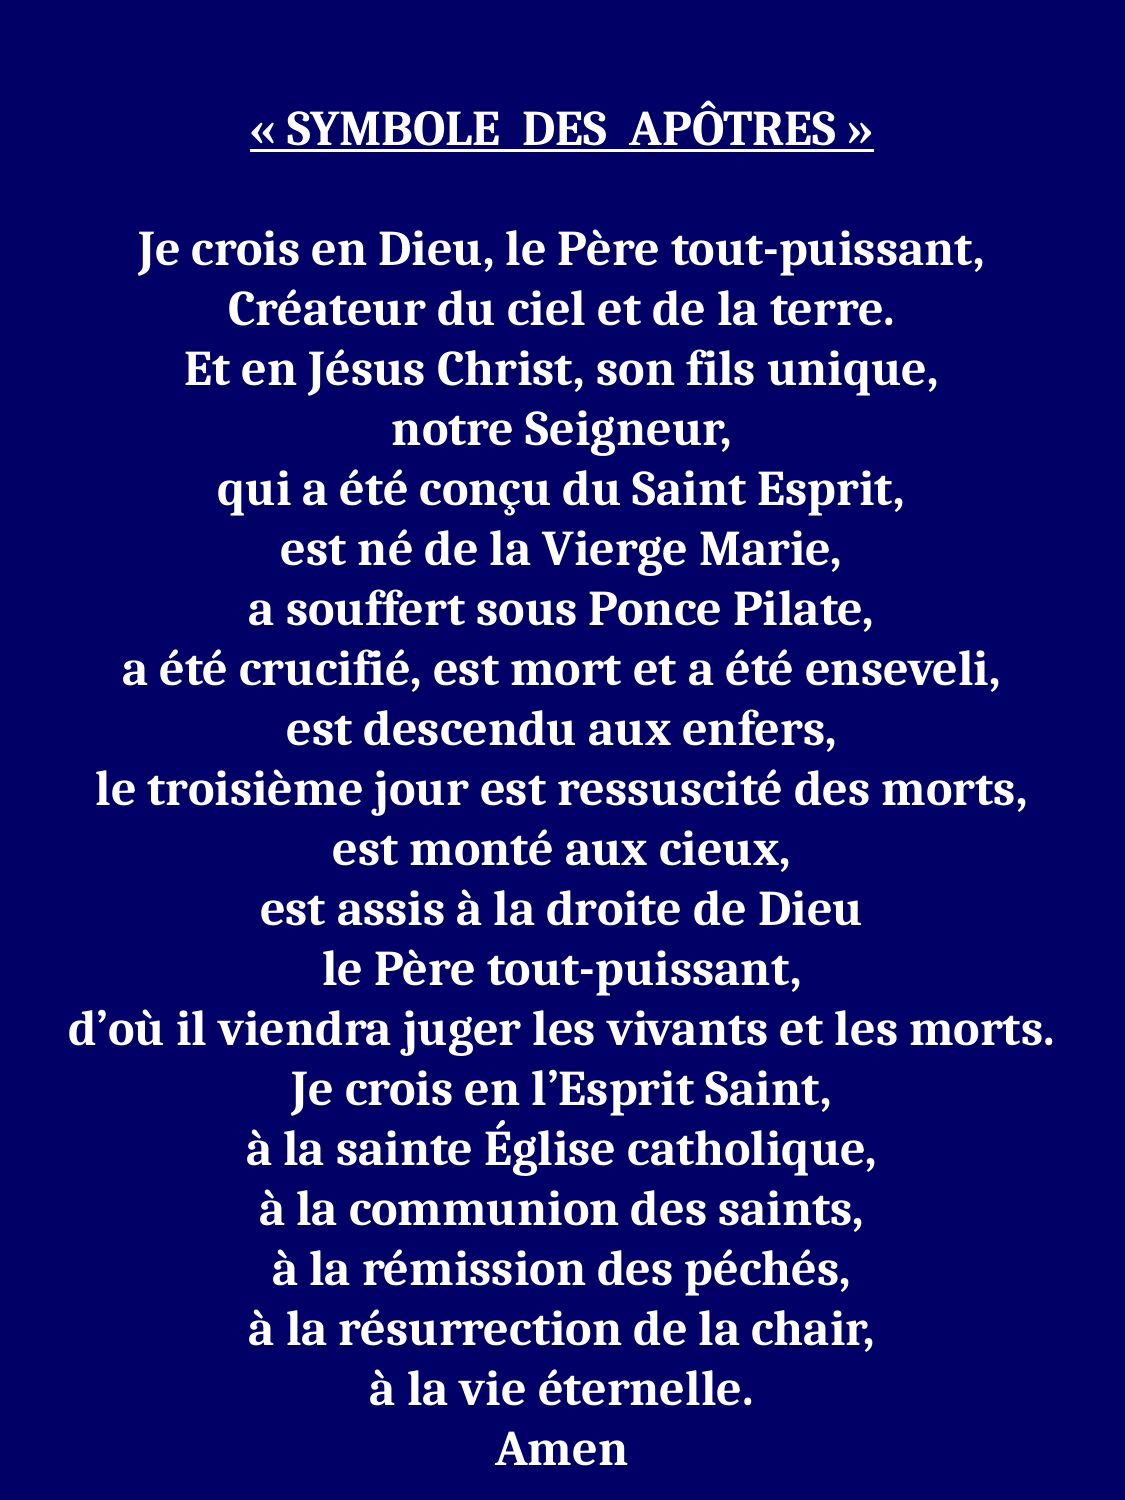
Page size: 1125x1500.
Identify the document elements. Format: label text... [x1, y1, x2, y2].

text_box « SYMBOLE DES APÔTRES » Je crois en Dieu, le Père tout-puissant, Créateur du ciel et de la terre. Et en Jésus Christ, son fils unique, notre Seigneur, qui a été conçu du Saint Esprit, est né de la Vierge Marie, a souffert sous Ponce Pilate, a été crucifié, est mort et a été enseveli, est descendu aux enfers, le troisième jour est ressuscité des morts, est monté aux cieux, est assis à la droite de Dieu le Père tout-puissant, d’où il viendra juger les vivants et les morts. Je crois en l’Esprit Saint, à la sainte Église catholique, à la communion des saints, à la rémission des péchés, à la résurrection de la chair, à la vie éternelle. Amen [42, 88, 1082, 1483]
